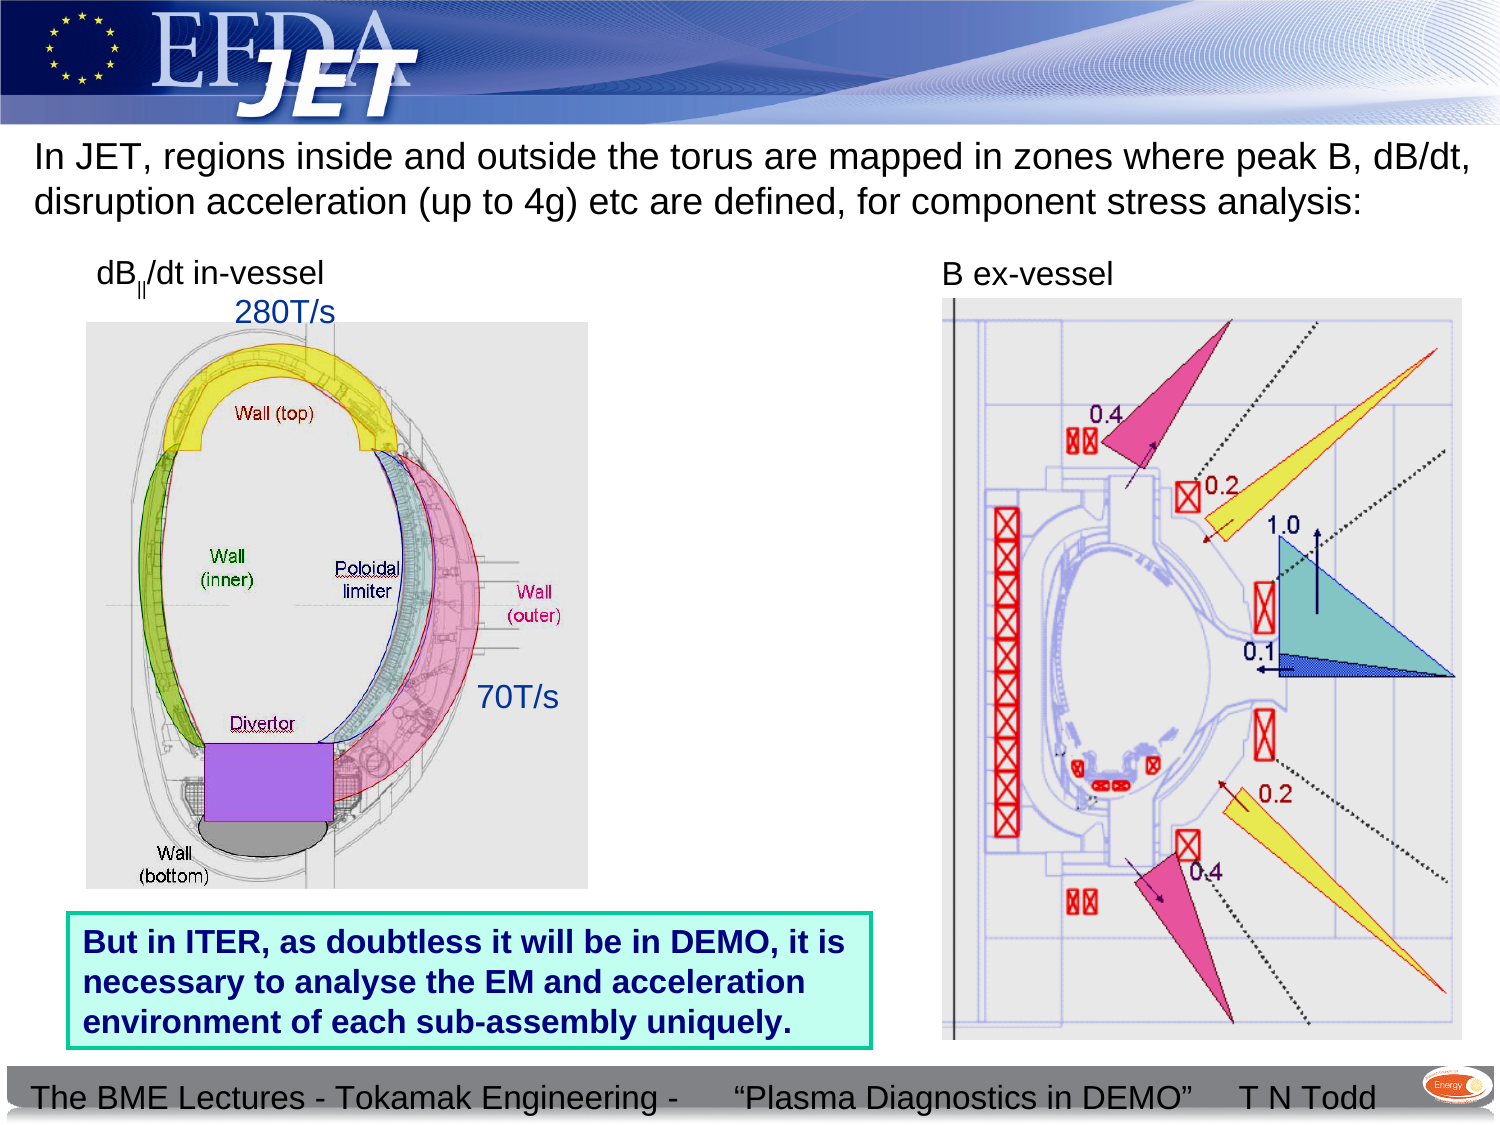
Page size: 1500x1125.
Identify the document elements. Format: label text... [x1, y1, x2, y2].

text_box B ex-vessel [926, 243, 1130, 300]
picture [7, 1066, 1494, 1125]
text_box But in ITER, as doubtless it will be in DEMO, it is necessary to analyse the EM and acceleration environment of each sub-assembly uniquely. [67, 912, 871, 1049]
text_box In JET, regions inside and outside the torus are mapped in zones where peak B, dB/dt, disruption acceleration (up to 4g) etc are defined, for component stress analysis: [19, 125, 1498, 230]
text_box 70T/s [461, 667, 575, 724]
picture [942, 298, 1462, 1040]
text_box 280T/s [219, 282, 351, 339]
picture [86, 322, 588, 889]
text_box dB||/dt in-vessel [81, 243, 340, 307]
picture [0, 0, 1500, 125]
text_box 280T/s [275, 307, 285, 321]
